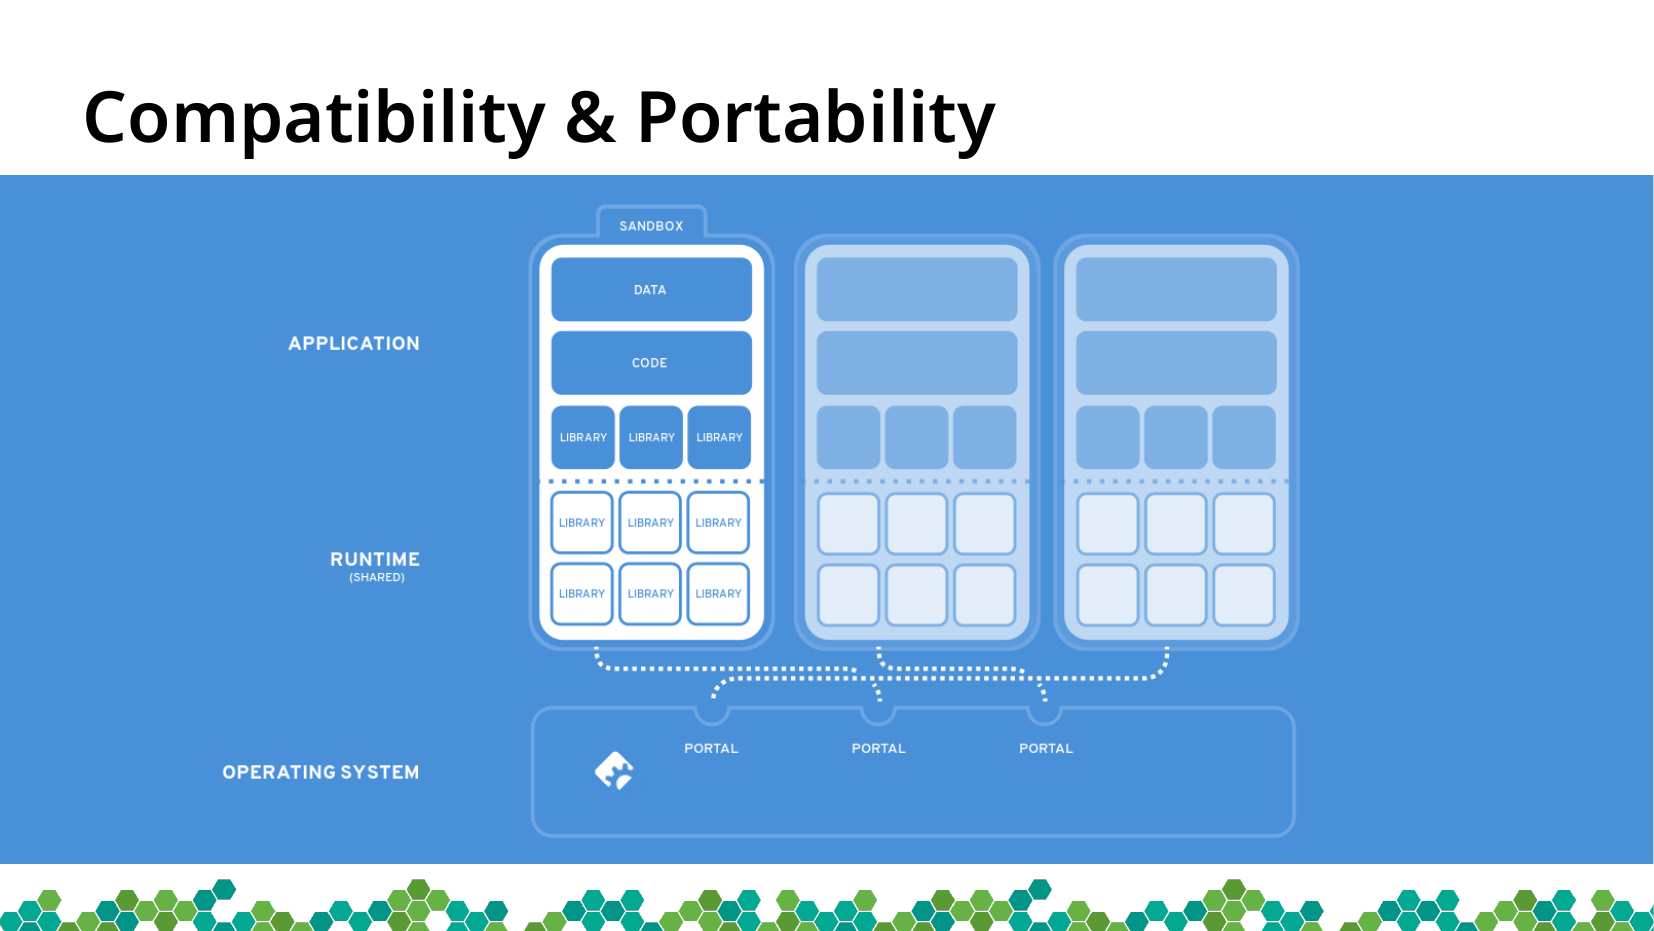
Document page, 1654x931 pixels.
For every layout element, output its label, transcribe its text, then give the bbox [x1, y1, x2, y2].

title Compatibility & Portability [82, 37, 1571, 175]
picture [0, 871, 1654, 931]
picture [0, 175, 1654, 864]
